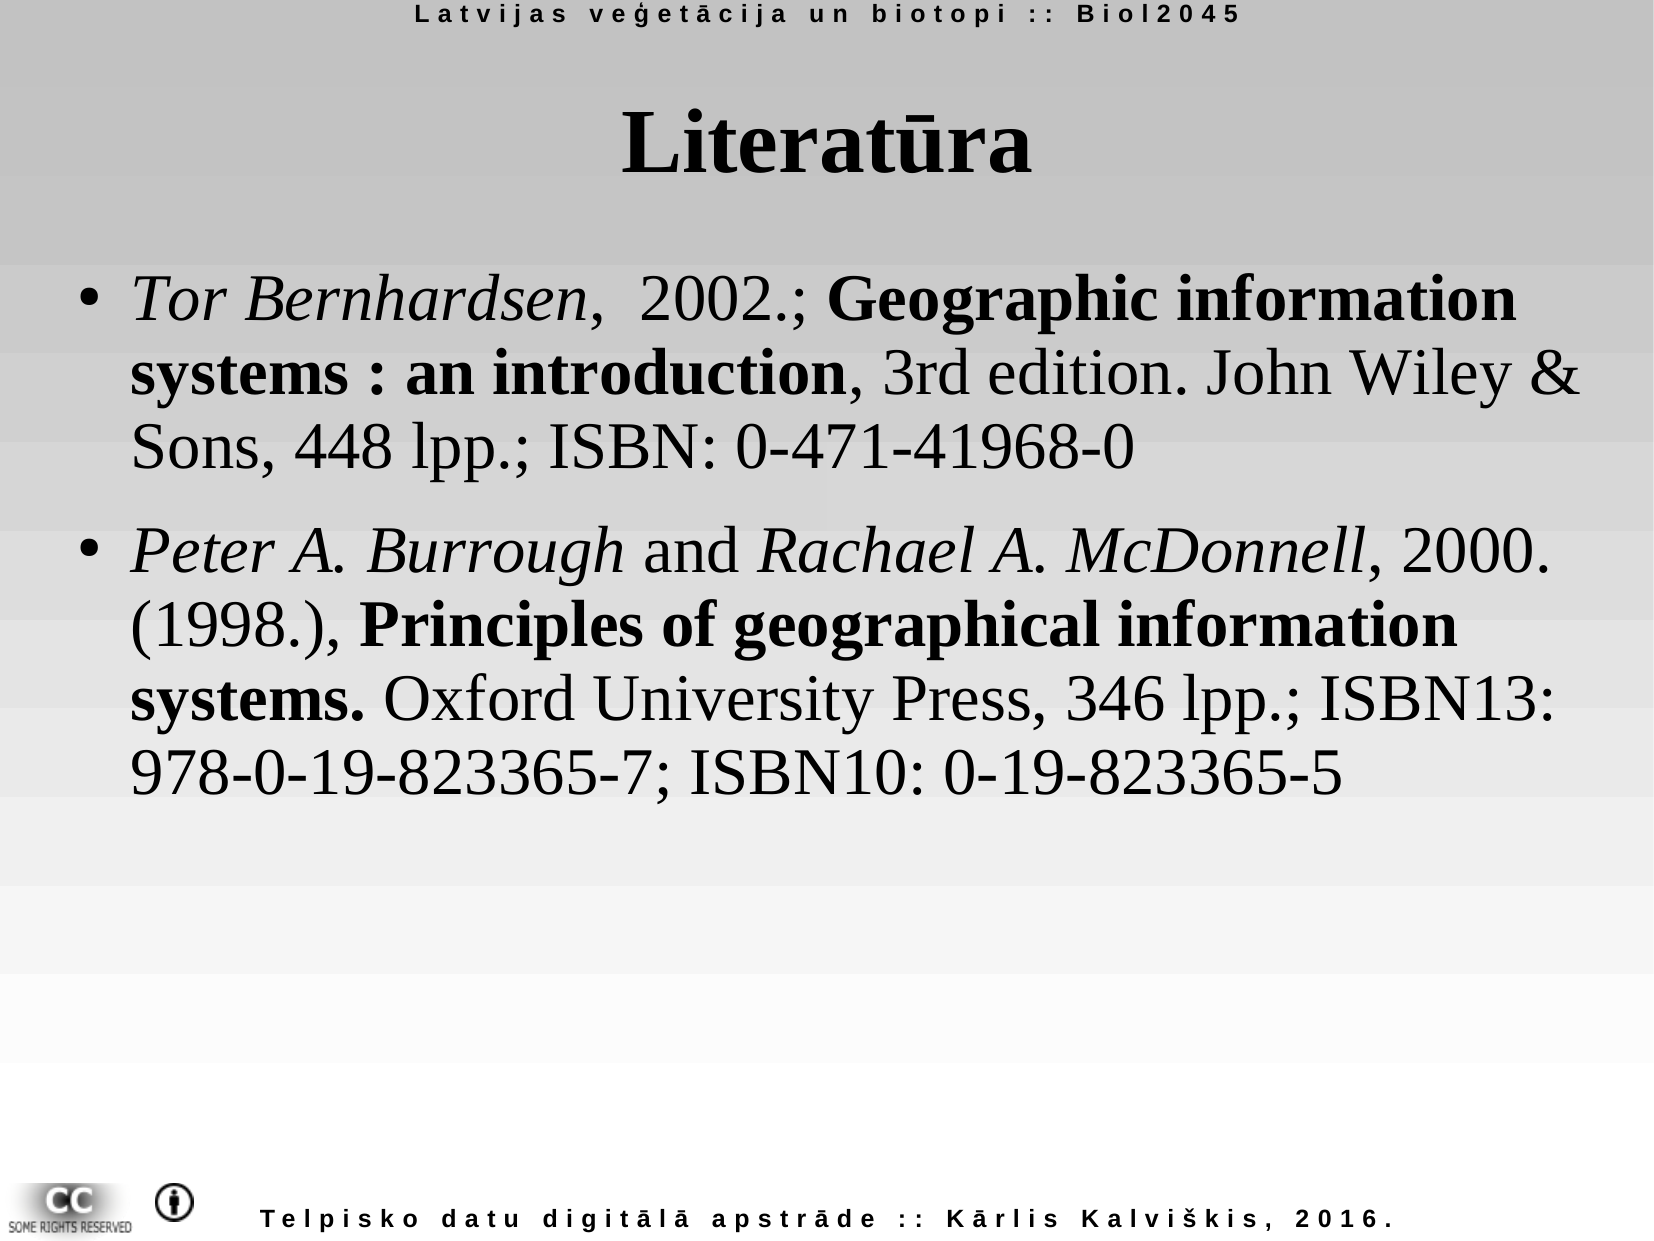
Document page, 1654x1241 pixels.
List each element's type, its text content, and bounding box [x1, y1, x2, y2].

title Literatūra [59, 37, 1596, 246]
list Tor Bernhardsen, 2002.; Geographic information systems : an introduction, 3rd edition. John Wiley & Sons, 448 lpp.; ISBN: 0-471-41968-0 Peter A. Burrough and Rachael A. McDonnell, 2000. (1998.), Principles of geographical information systems. Oxford University Press, 346 lpp.; ISBN13: 978-0-19-823365-7; ISBN10: 0-19-823365-5 [59, 261, 1596, 1175]
picture [0, 0, 1654, 1241]
